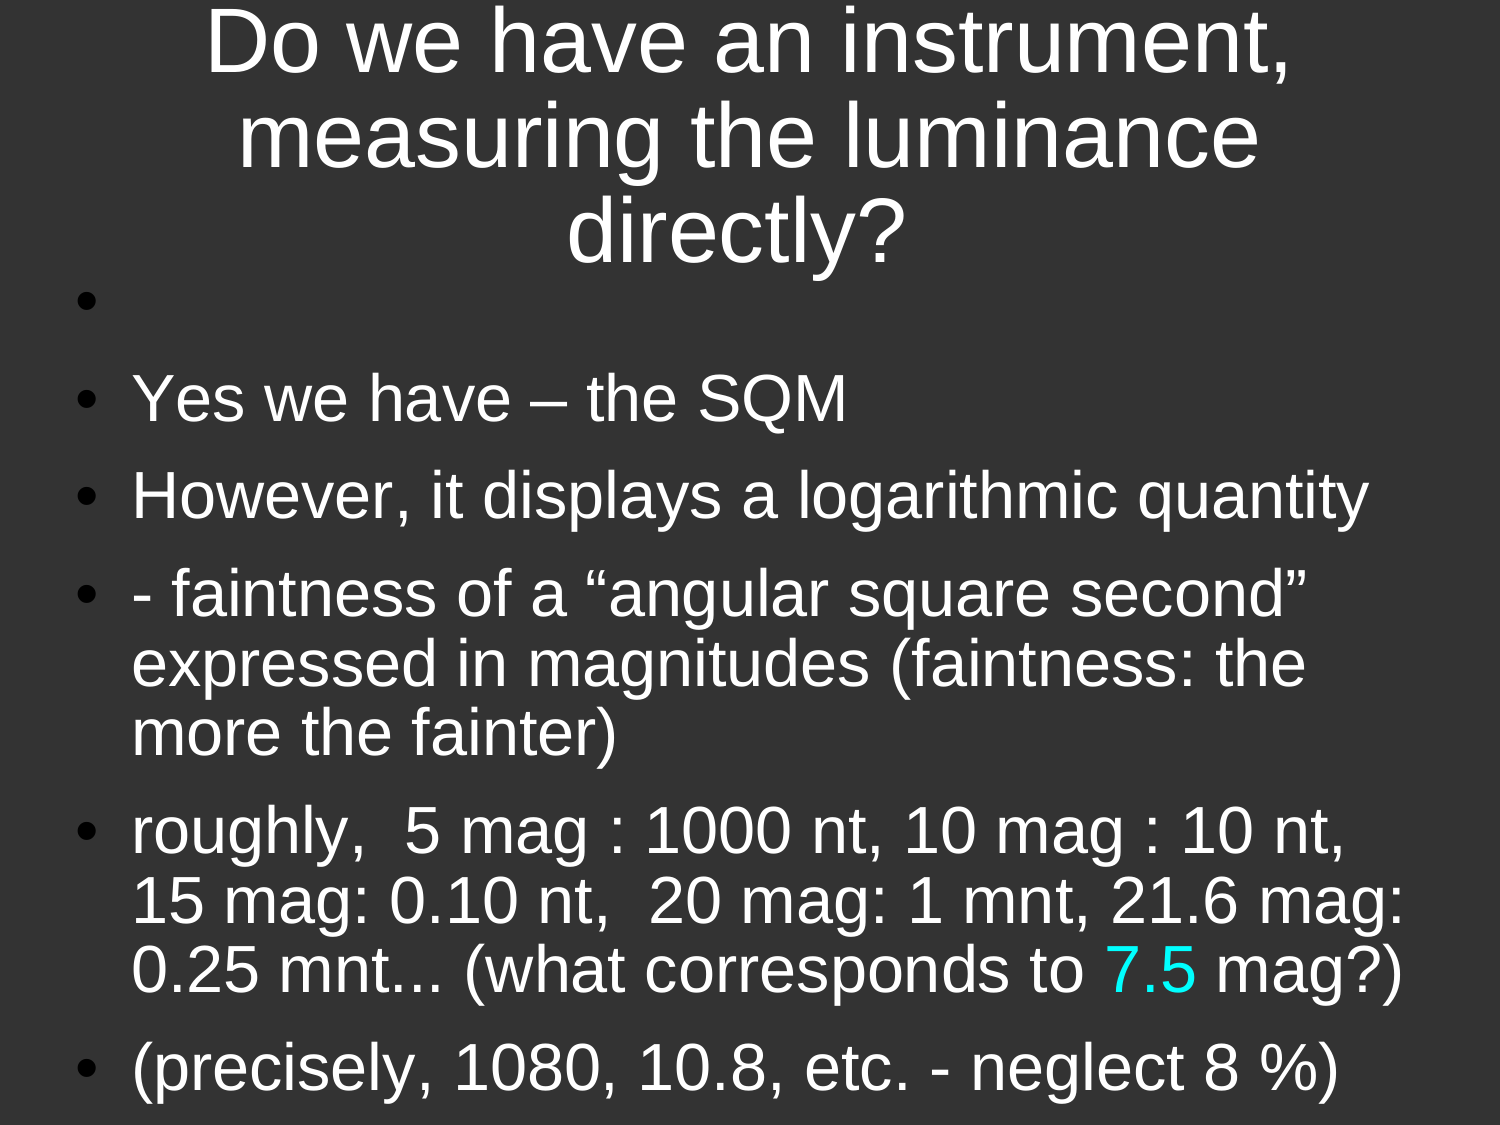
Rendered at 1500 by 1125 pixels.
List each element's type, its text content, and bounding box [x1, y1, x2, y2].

title Do we have an instrument, measuring the luminance directly? [75, 0, 1425, 262]
list Yes we have – the SQM However, it displays a logarithmic quantity - faintness of a “angular square second” expressed in magnitudes (faintness: the more the fainter) roughly, 5 mag : 1000 nt, 10 mag : 10 nt, 15 mag: 0.10 nt, 20 mag: 1 mnt, 21.6 mag: 0.25 mnt... (what corresponds to 7.5 mag?) (precisely, 1080, 10.8, etc. - neglect 8 %) [75, 262, 1425, 1125]
